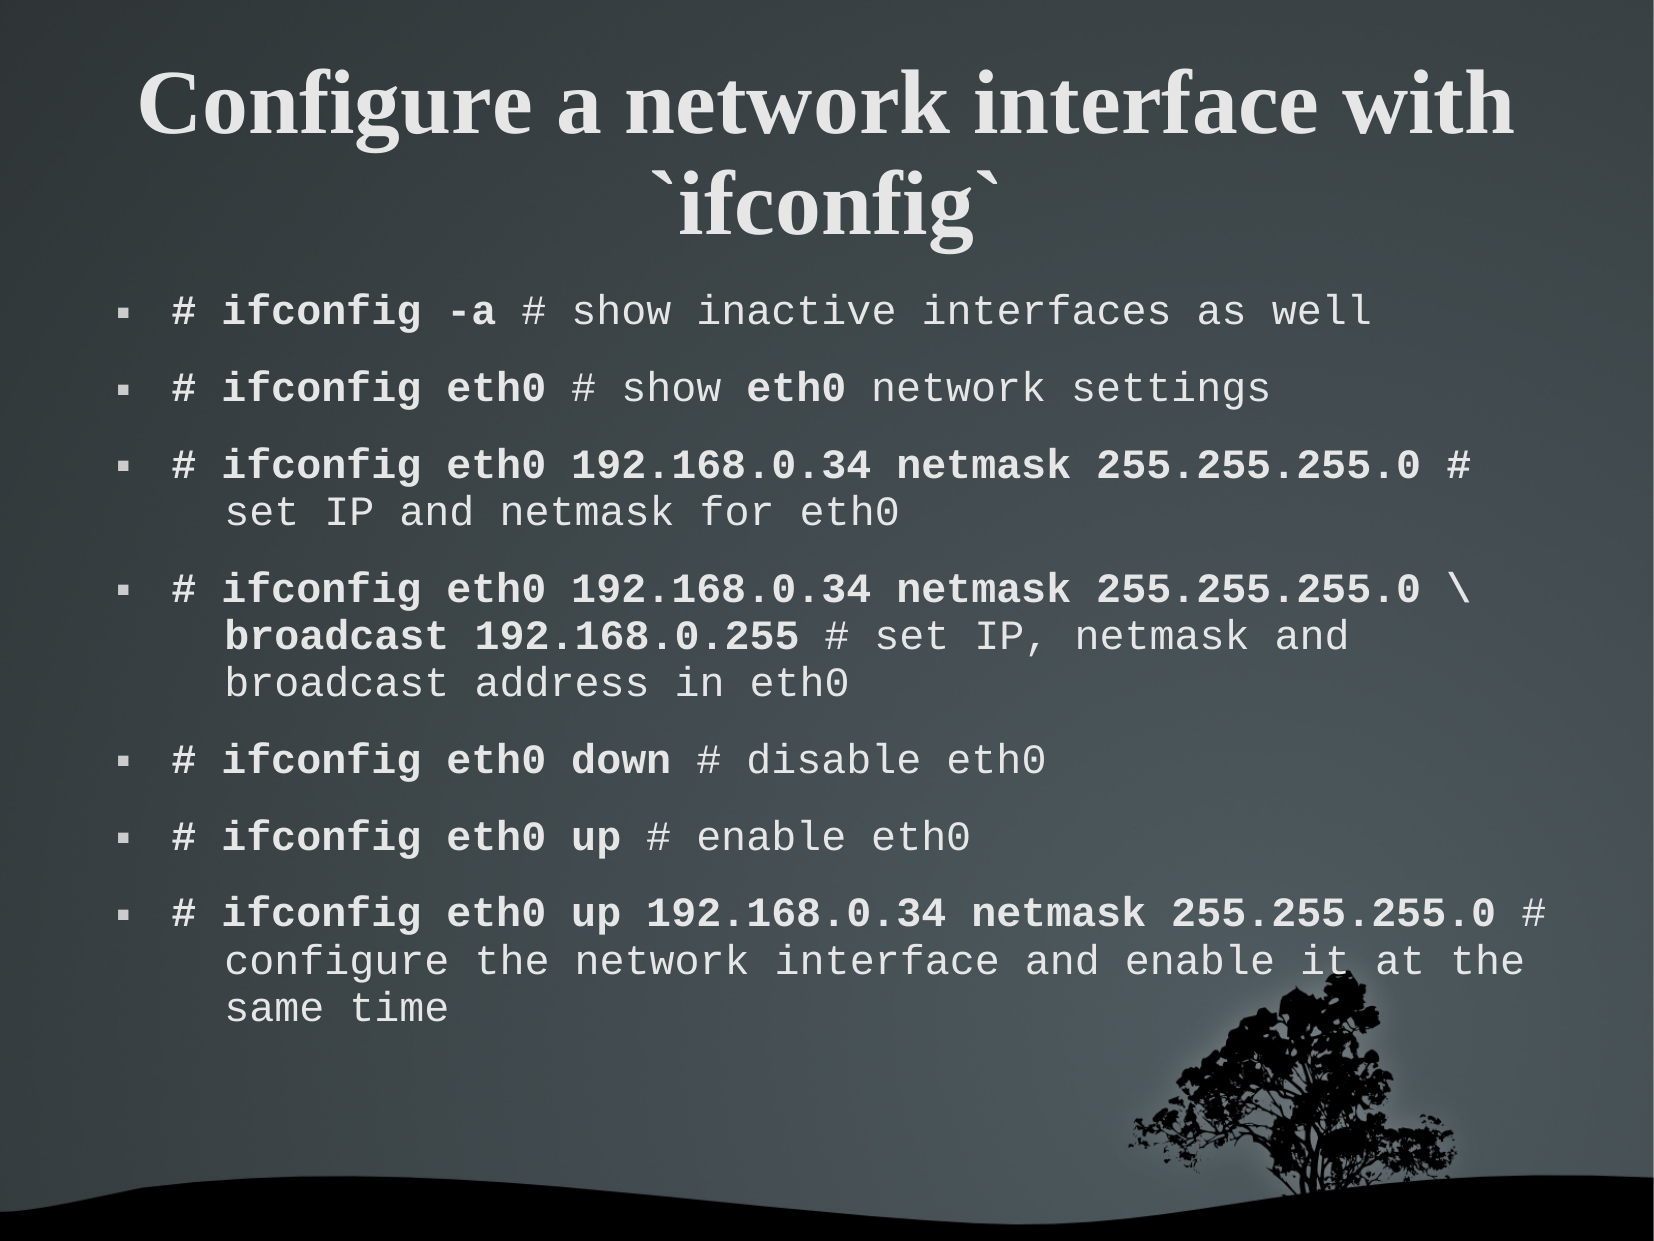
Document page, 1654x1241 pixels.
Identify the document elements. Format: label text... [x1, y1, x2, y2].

picture [0, 0, 1654, 1241]
title Configure a network interface with `ifconfig` [82, 49, 1571, 257]
list # ifconfig -a # show inactive interfaces as well # ifconfig eth0 # show eth0 network settings # ifconfig eth0 192.168.0.34 netmask 255.255.255.0 # set IP and netmask for eth0 # ifconfig eth0 192.168.0.34 netmask 255.255.255.0 \ broadcast 192.168.0.255 # set IP, netmask and broadcast address in eth0 # ifconfig eth0 down # disable eth0 # ifconfig eth0 up # enable eth0 # ifconfig eth0 up 192.168.0.34 netmask 255.255.255.0 # configure the network interface and enable it at the same time [82, 290, 1571, 1171]
